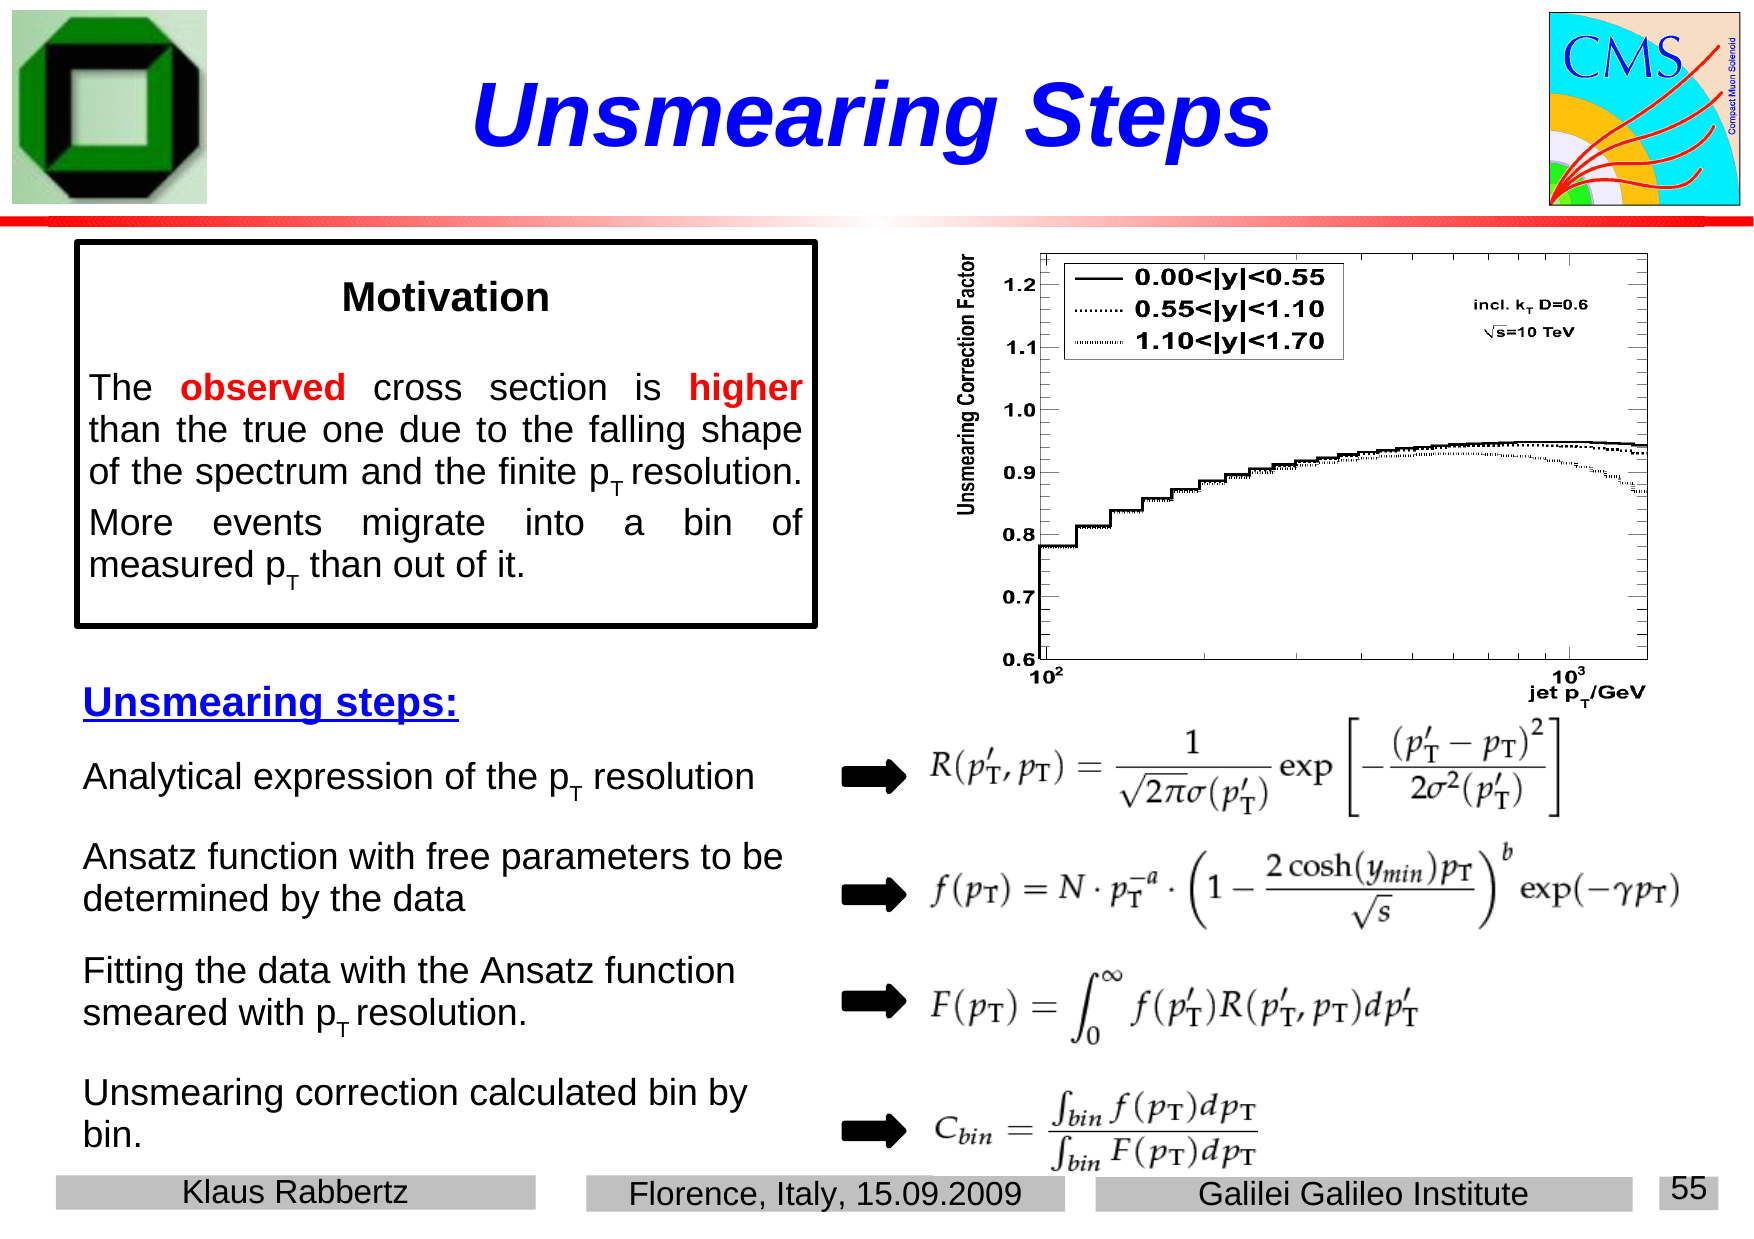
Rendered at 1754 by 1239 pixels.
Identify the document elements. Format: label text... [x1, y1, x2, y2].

picture [933, 1086, 1258, 1176]
text_box Motivation The observed cross section is higher than the true one due to the falling shape of the spectrum and the finite pT resolution. More events migrate into a bin of measured pT than out of it. [76, 242, 816, 626]
list Unsmearing steps: Analytical expression of the pT resolution Ansatz function with free parameters to be determined by the data Fitting the data with the Ansatz function smeared with pT resolution. Unsmearing correction calculated bin by bin. [0, 679, 798, 1171]
text_box [844, 879, 904, 910]
picture [12, 10, 207, 204]
title Unsmearing Steps [220, 27, 1525, 202]
text_box [844, 761, 904, 792]
picture [927, 956, 1430, 1056]
text_box [844, 986, 904, 1016]
text_box [844, 1116, 904, 1146]
picture [1548, 11, 1741, 206]
picture [927, 234, 1677, 833]
picture [925, 837, 1685, 936]
